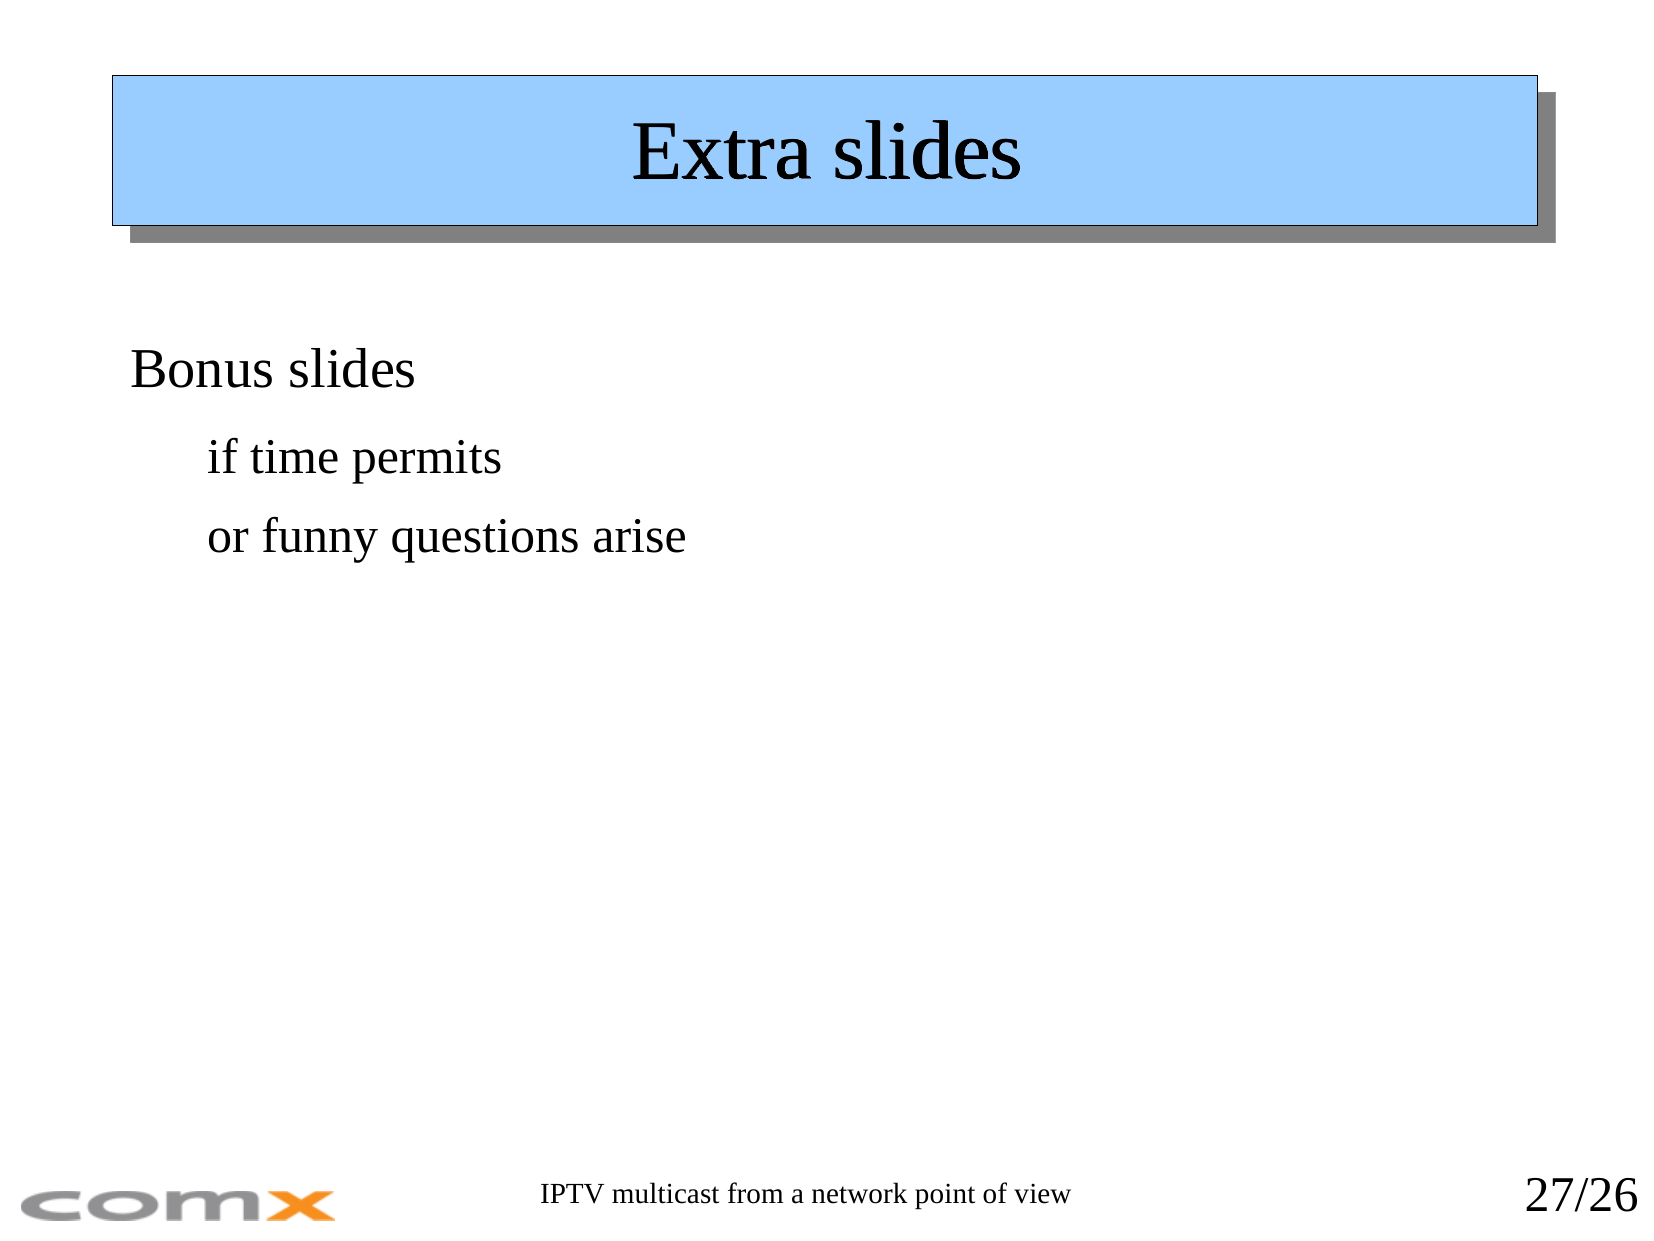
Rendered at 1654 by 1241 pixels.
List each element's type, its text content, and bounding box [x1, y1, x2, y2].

picture [21, 1191, 335, 1221]
list Bonus slides if time permits or funny questions arise [112, 337, 1538, 1126]
title Extra slides [116, 75, 1538, 226]
